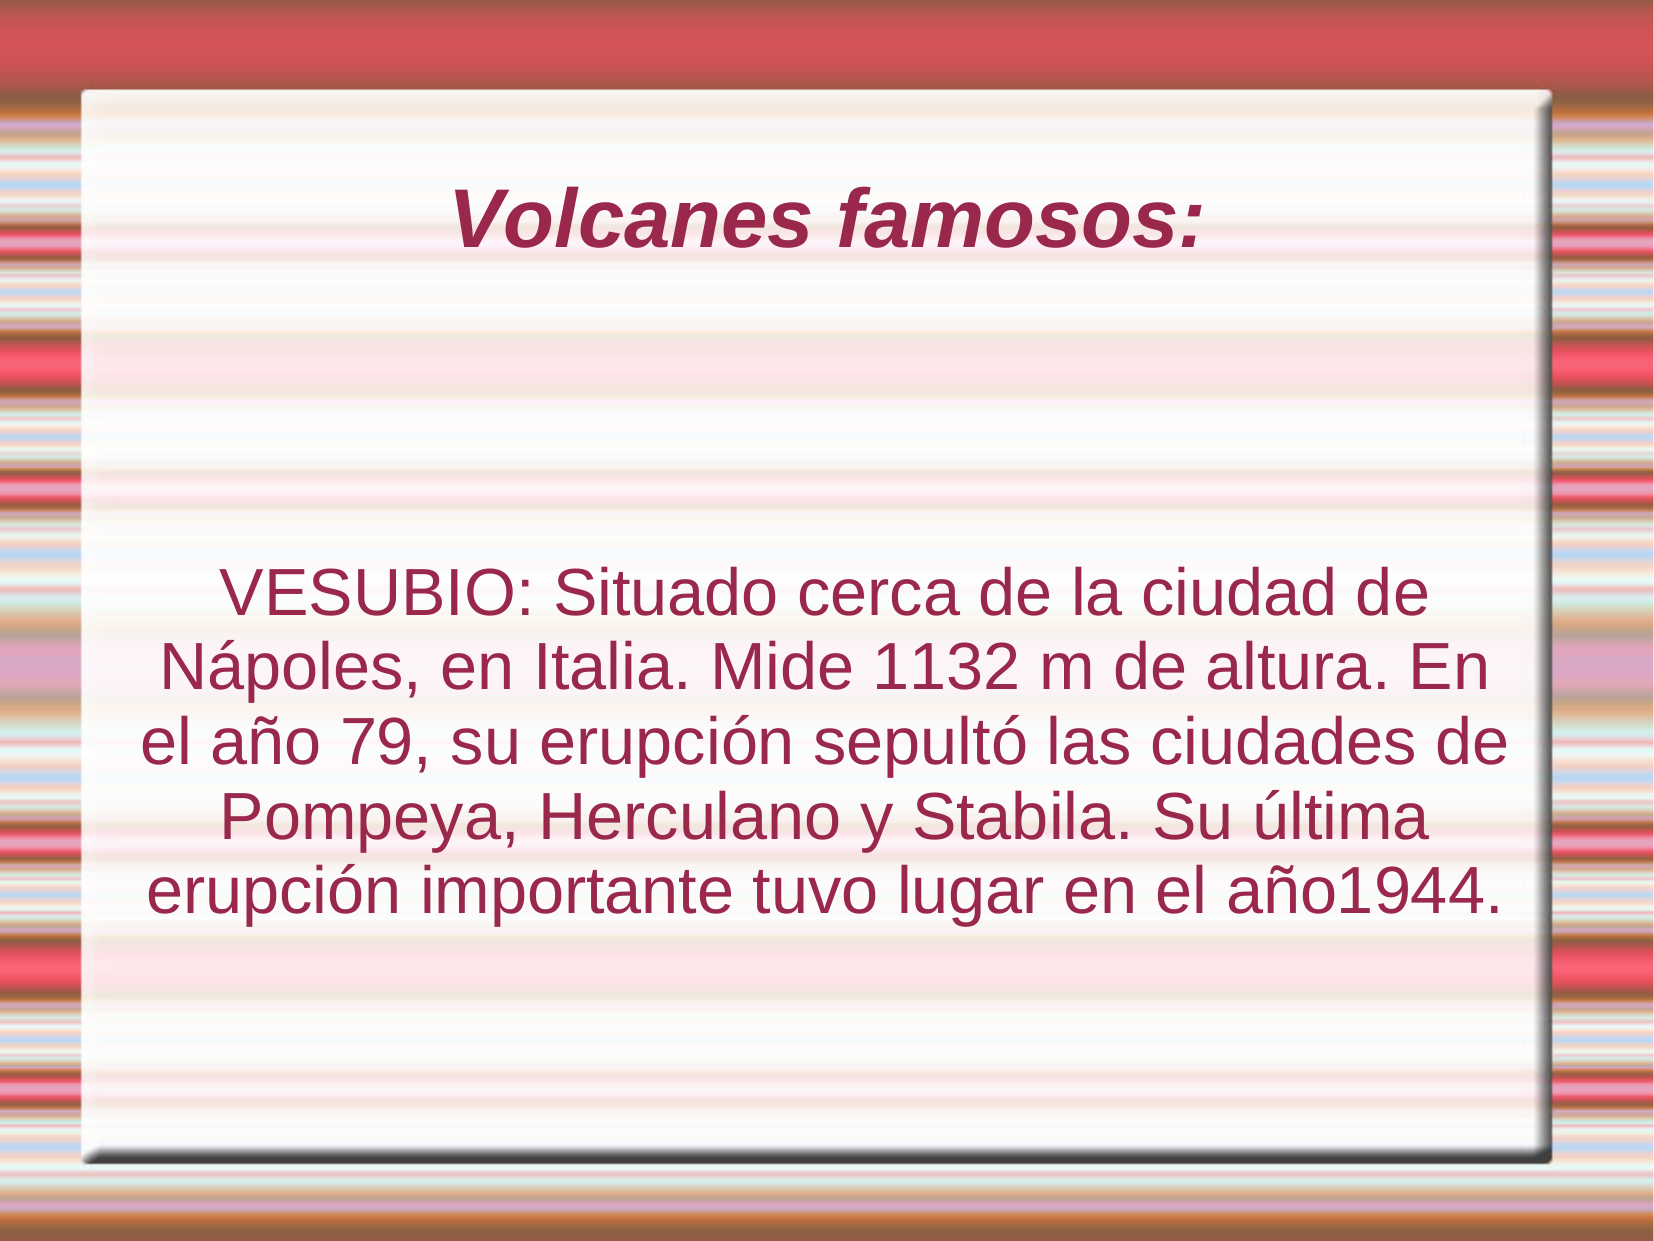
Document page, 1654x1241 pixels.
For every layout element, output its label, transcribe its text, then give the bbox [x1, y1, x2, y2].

title Volcanes famosos: [121, 122, 1534, 315]
subtitle VESUBIO: Situado cerca de la ciudad de Nápoles, en Italia. Mide 1132 m de altura. En el año 79, su erupción sepultó las ciudades de Pompeya, Herculano y Stabila. Su última erupción importante tuvo lugar en el año1944. [134, 350, 1516, 1133]
picture [0, 0, 1654, 1241]
